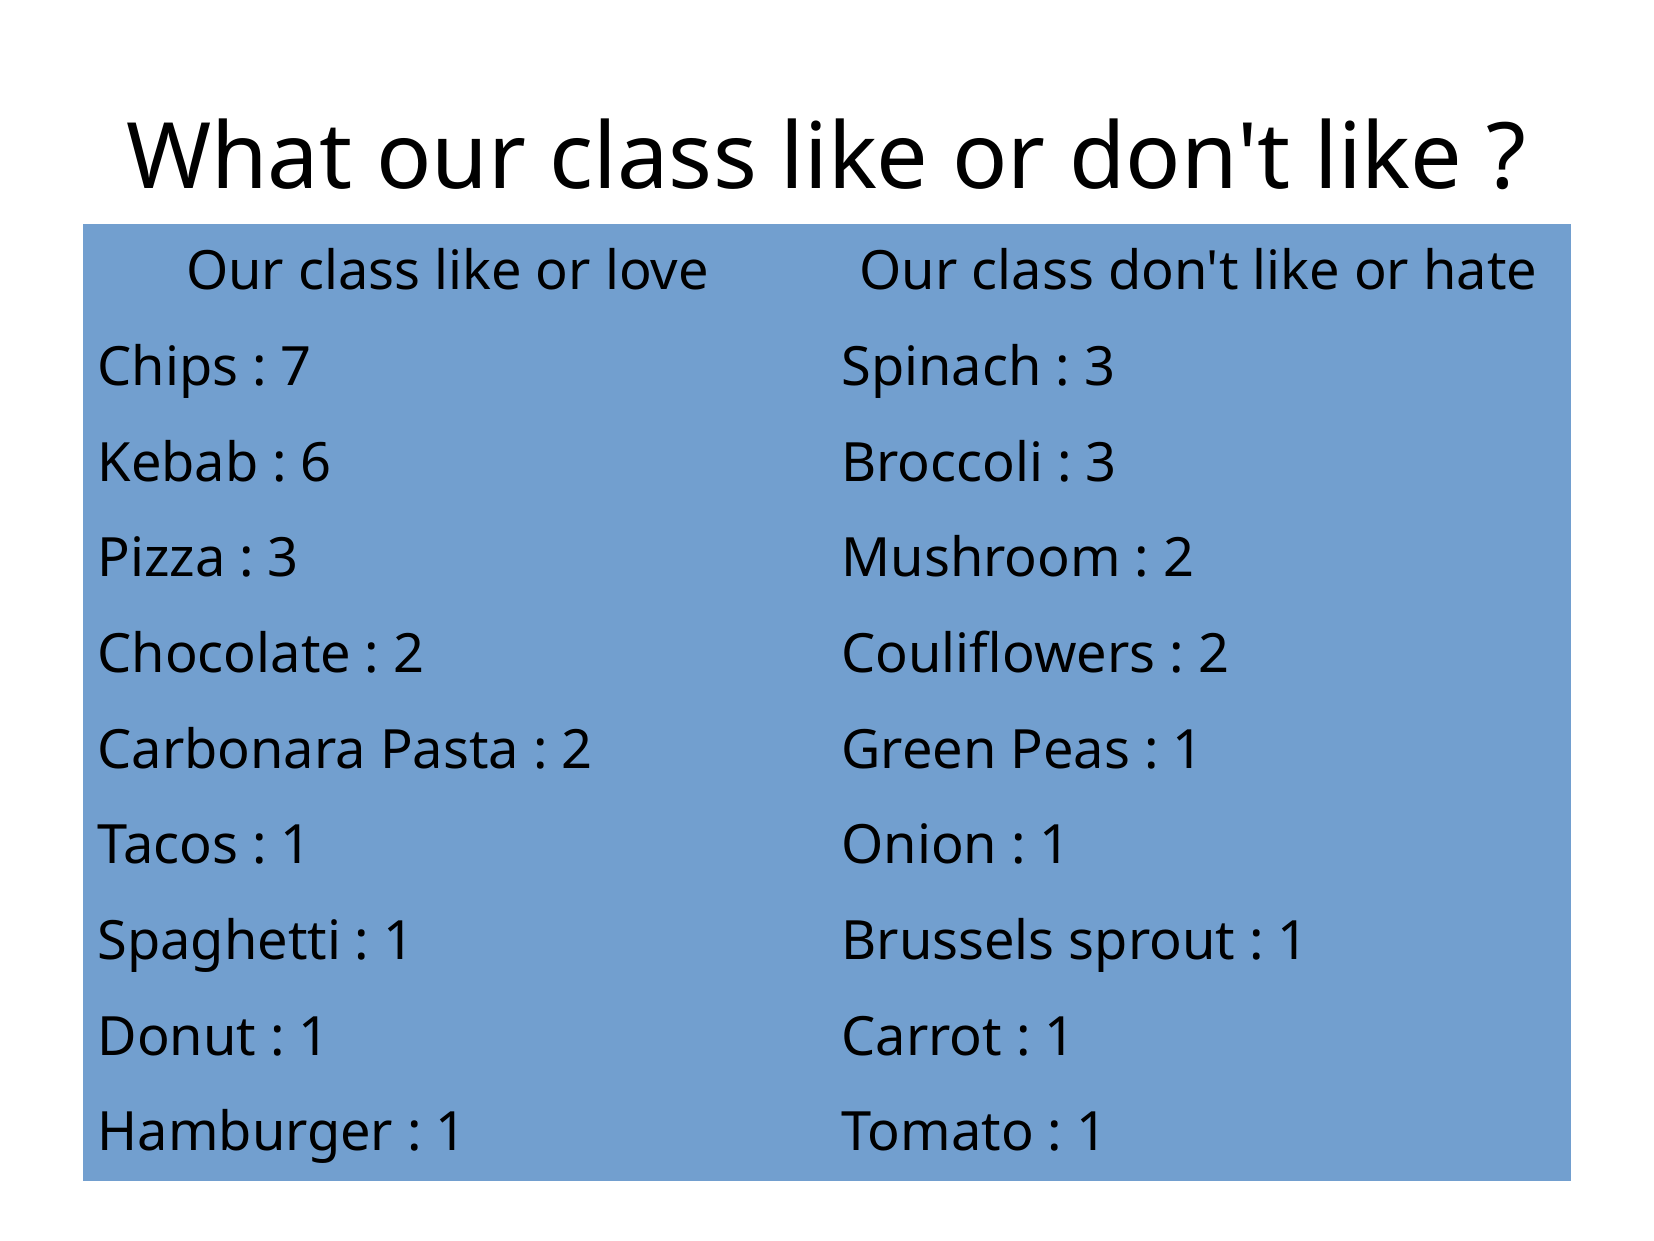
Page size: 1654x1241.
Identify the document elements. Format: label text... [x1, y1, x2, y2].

table_cell Carbonara Pasta : 2 [83, 703, 827, 798]
table_cell Hamburger : 1 [83, 1085, 827, 1181]
table_cell Couliflowers : 2 [827, 607, 1571, 703]
table_cell Pizza : 3 [83, 511, 827, 607]
table_cell Donut : 1 [83, 990, 827, 1085]
table_cell Brussels sprout : 1 [827, 894, 1571, 990]
table_cell Broccoli : 3 [827, 416, 1571, 511]
table_cell Tacos : 1 [83, 798, 827, 894]
table_cell Green Peas : 1 [827, 703, 1571, 798]
table_cell Chips : 7 [83, 320, 827, 416]
table_cell Spinach : 3 [827, 320, 1571, 416]
table_cell Carrot : 1 [827, 990, 1571, 1085]
table_cell Mushroom : 2 [827, 511, 1571, 607]
table_cell Kebab : 6 [83, 416, 827, 511]
title What our class like or don't like ? [82, 49, 1571, 257]
table_cell Onion : 1 [827, 798, 1571, 894]
table_cell Spaghetti : 1 [83, 894, 827, 990]
table_cell Chocolate : 2 [83, 607, 827, 703]
table_cell Tomato : 1 [827, 1085, 1571, 1181]
table_header Our class like or love [83, 224, 827, 320]
table_header Our class don't like or hate [827, 224, 1571, 320]
